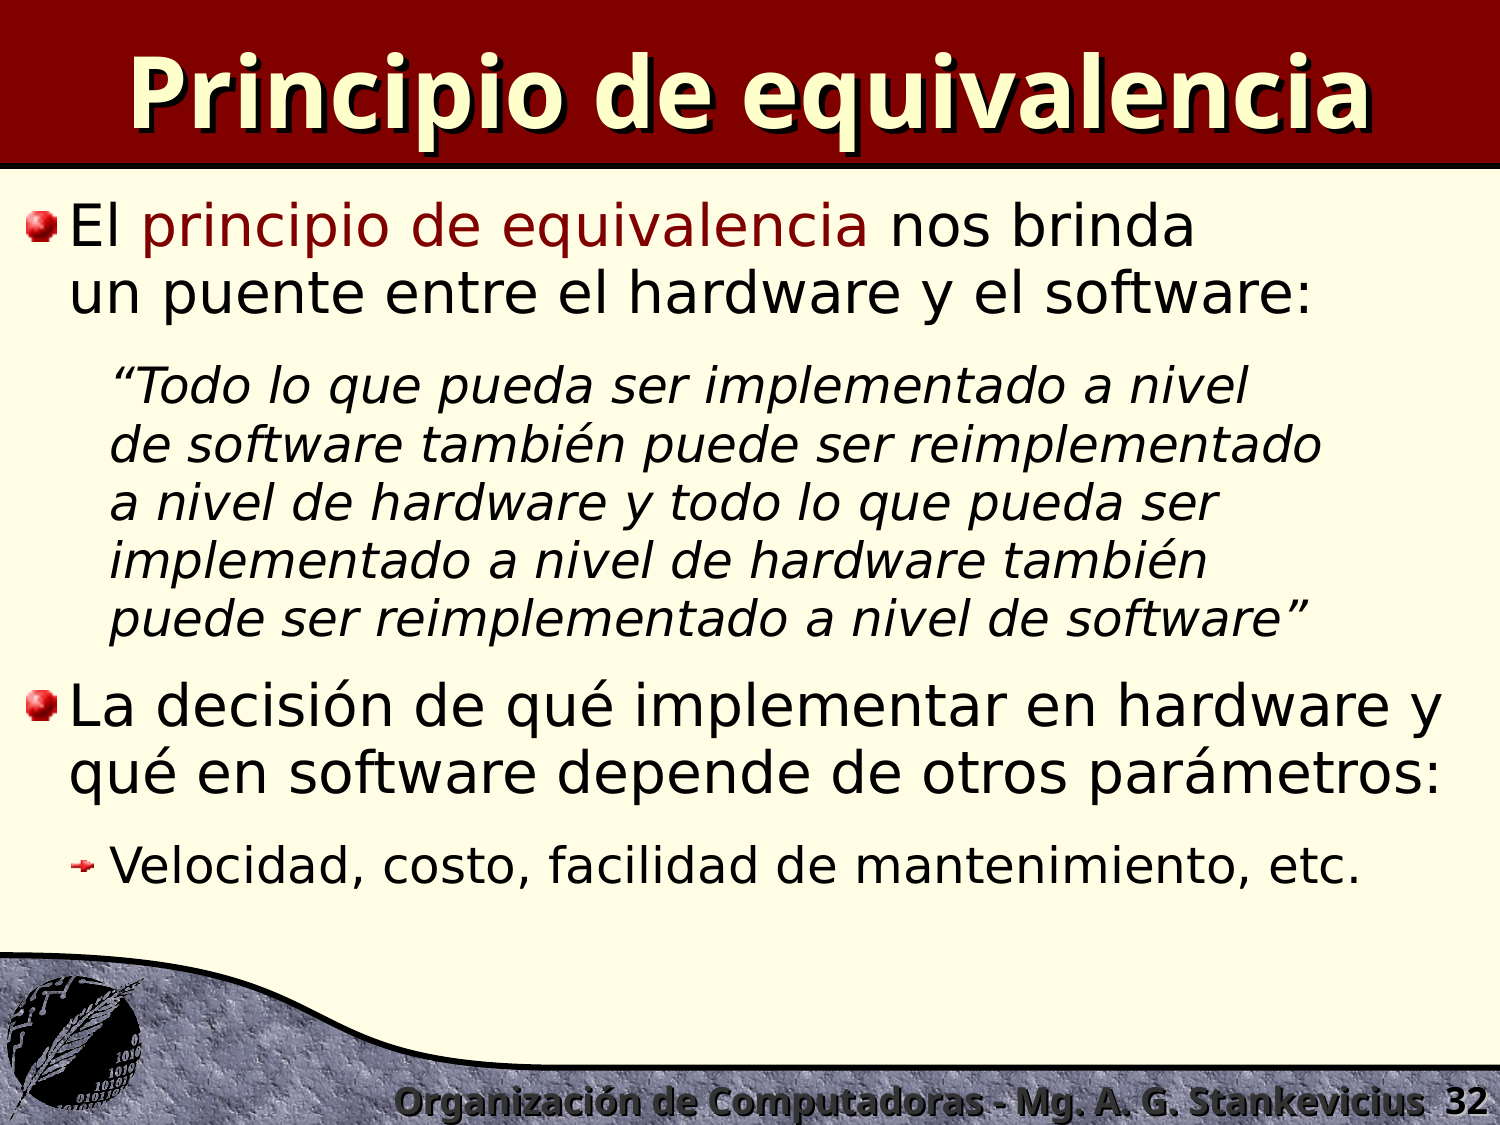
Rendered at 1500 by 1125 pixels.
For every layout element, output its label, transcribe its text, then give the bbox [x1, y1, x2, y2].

list El principio de equivalencia nos brinda un puente entre el hardware y el software: “Todo lo que pueda ser implementado a nivel de software también puede ser reimplementado a nivel de hardware y todo lo que pueda ser implementado a nivel de hardware también puede ser reimplementado a nivel de software” La decisión de qué implementar en hardware y qué en software depende de otros parámetros: Velocidad, costo, facilidad de mantenimiento, etc. [11, 192, 1486, 935]
title Principio de equivalencia [15, 5, 1485, 160]
picture [448, 1100, 455, 1110]
picture [0, 959, 1500, 1125]
picture [1058, 1100, 1065, 1110]
picture [802, 1100, 806, 1110]
